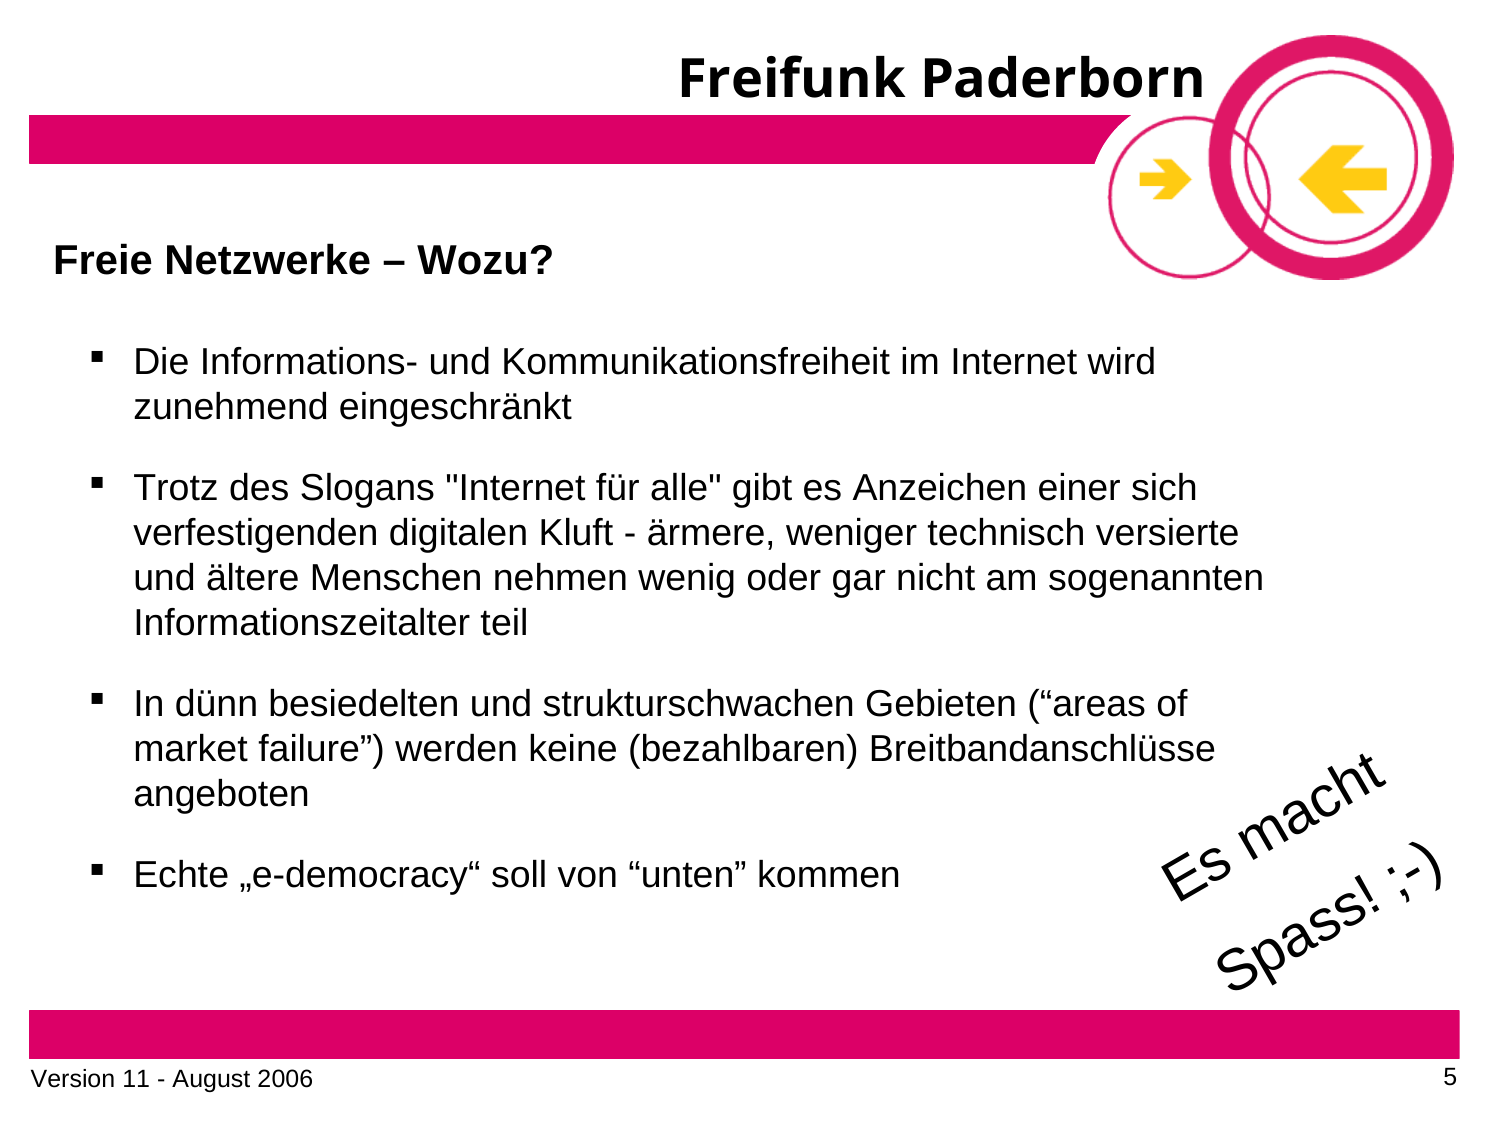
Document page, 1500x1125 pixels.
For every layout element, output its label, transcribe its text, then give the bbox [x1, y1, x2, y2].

picture [1107, 35, 1454, 280]
text_box Die Informations- und Kommunikationsfreiheit im Internet wird zunehmend eingeschränkt Trotz des Slogans "Internet für alle" gibt es Anzeichen einer sich verfestigenden digitalen Kluft - ärmere, weniger technisch versierte und ältere Menschen nehmen wenig oder gar nicht am sogenannten Informationszeitalter teil In dünn besiedelten und strukturschwachen Gebieten (“areas of market failure”) werden keine (bezahlbaren) Breitbandanschlüsse angeboten Echte „e-democracy“ soll von “unten” kommen [59, 337, 1288, 985]
text_box Es macht Spass! ;-) [1123, 685, 1500, 1019]
text_box Freie Netzwerke – Wozu? [53, 233, 1046, 313]
